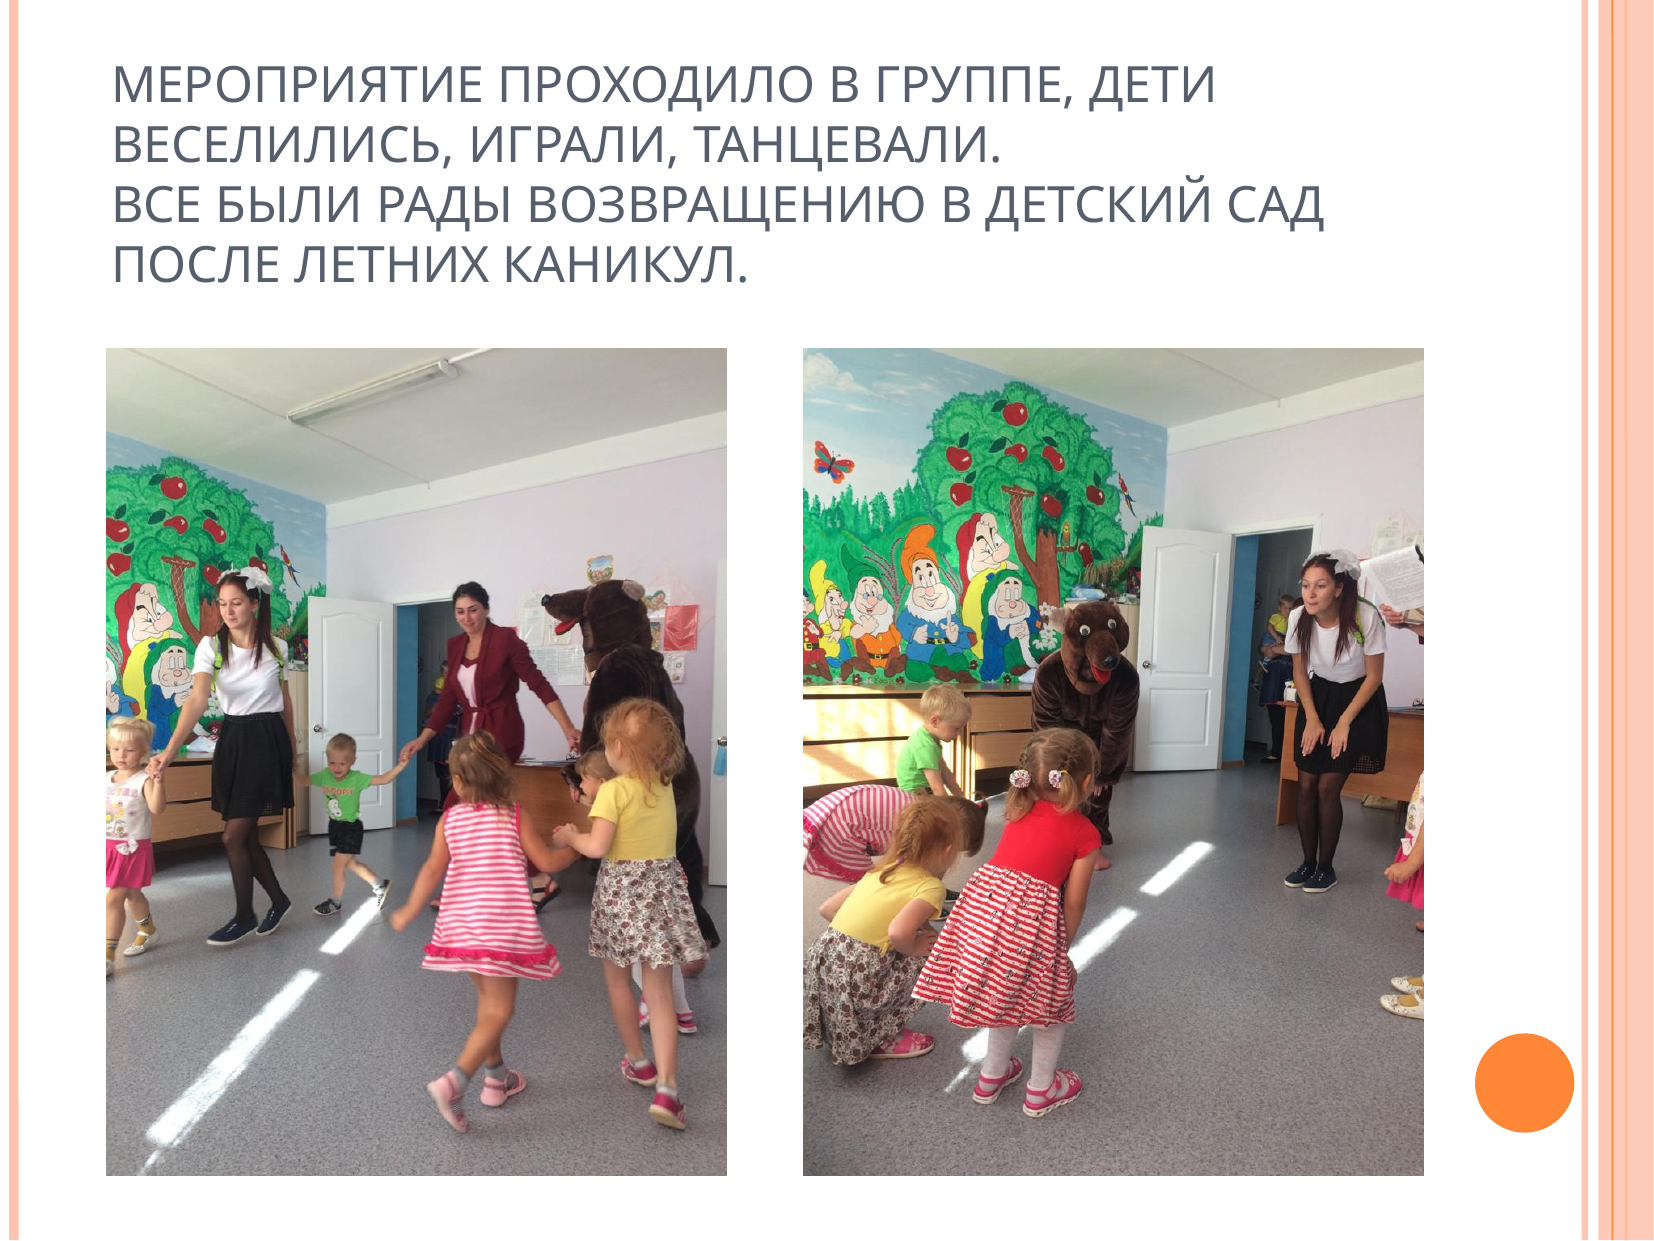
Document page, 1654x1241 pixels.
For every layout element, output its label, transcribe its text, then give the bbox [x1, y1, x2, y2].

picture [803, 348, 1424, 1176]
title Мероприятие проходило в группе, дети веселились, играли, танцевали. Все были рады возвращению в детский сад после летних каникул. [94, 29, 1434, 302]
picture [106, 348, 727, 1176]
